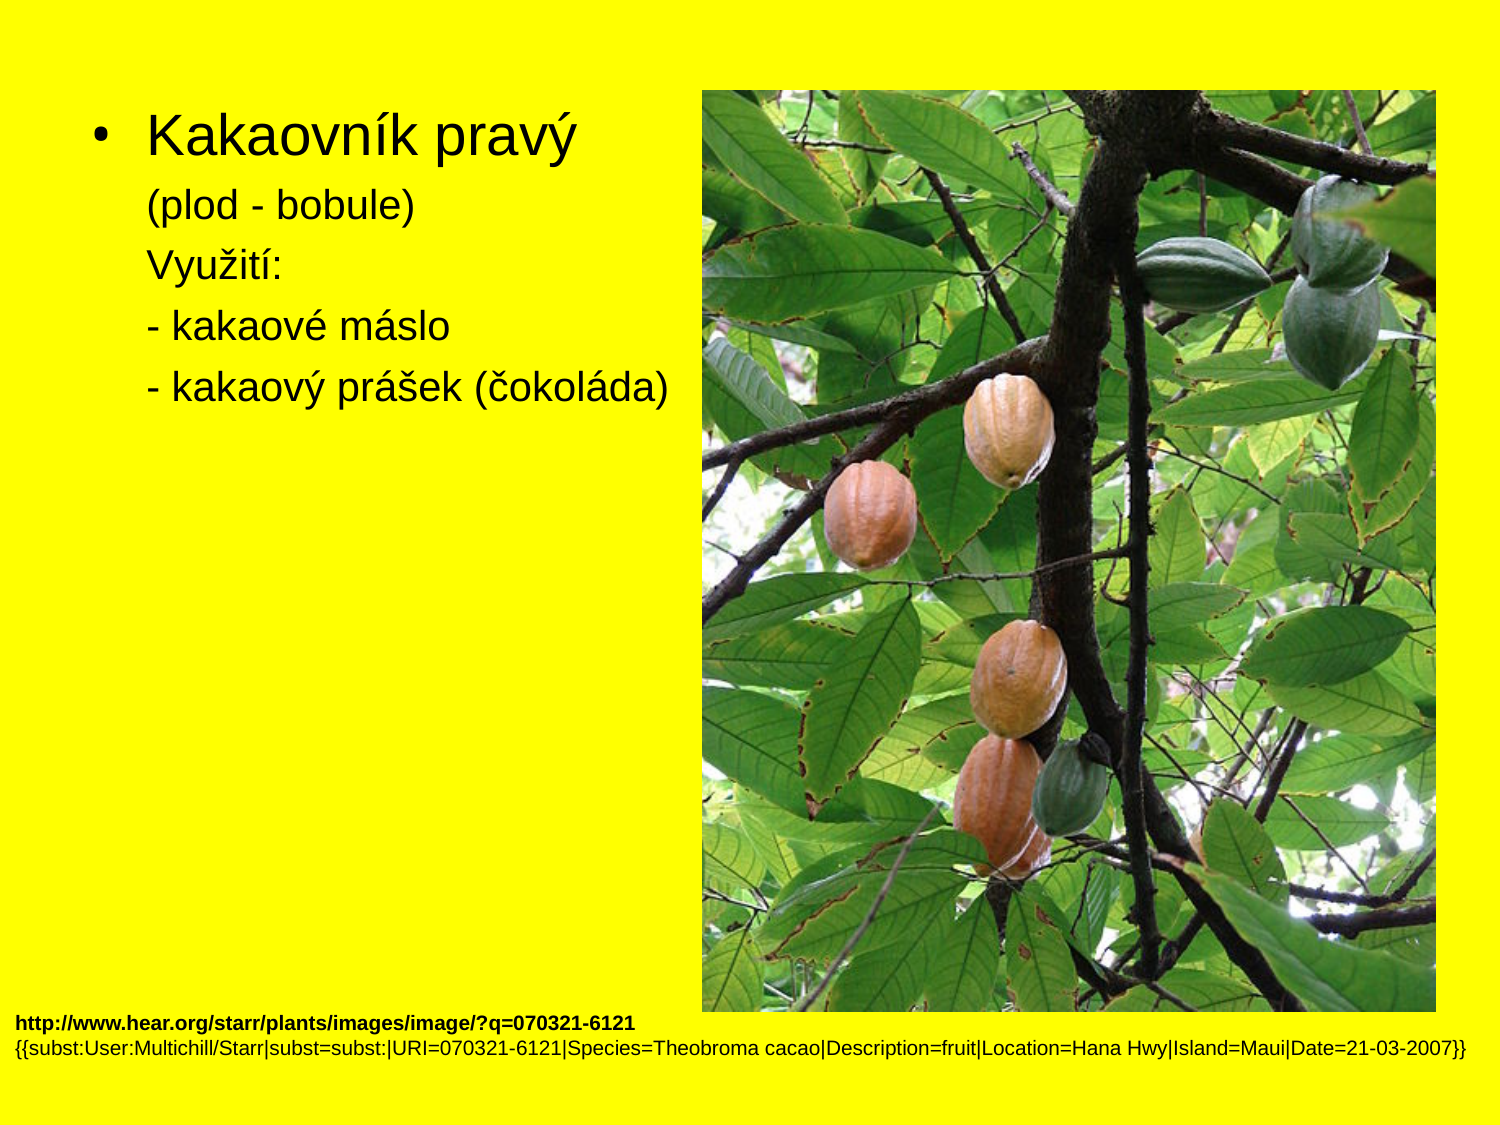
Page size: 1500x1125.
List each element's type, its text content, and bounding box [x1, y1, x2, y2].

text_box http://www.hear.org/starr/plants/images/image/?q=070321-6121 {{subst:User:Multichill/Starr|subst=subst:|URI=070321-6121|Species=Theobroma cacao|Description=fruit|Location=Hana Hwy|Island=Maui|Date=21-03-2007}} [0, 1002, 1500, 1067]
list Kakaovník pravý (plod - bobule) Využití: - kakaové máslo - kakaový prášek (čokoláda) [75, 90, 702, 1002]
picture [702, 90, 1436, 1002]
